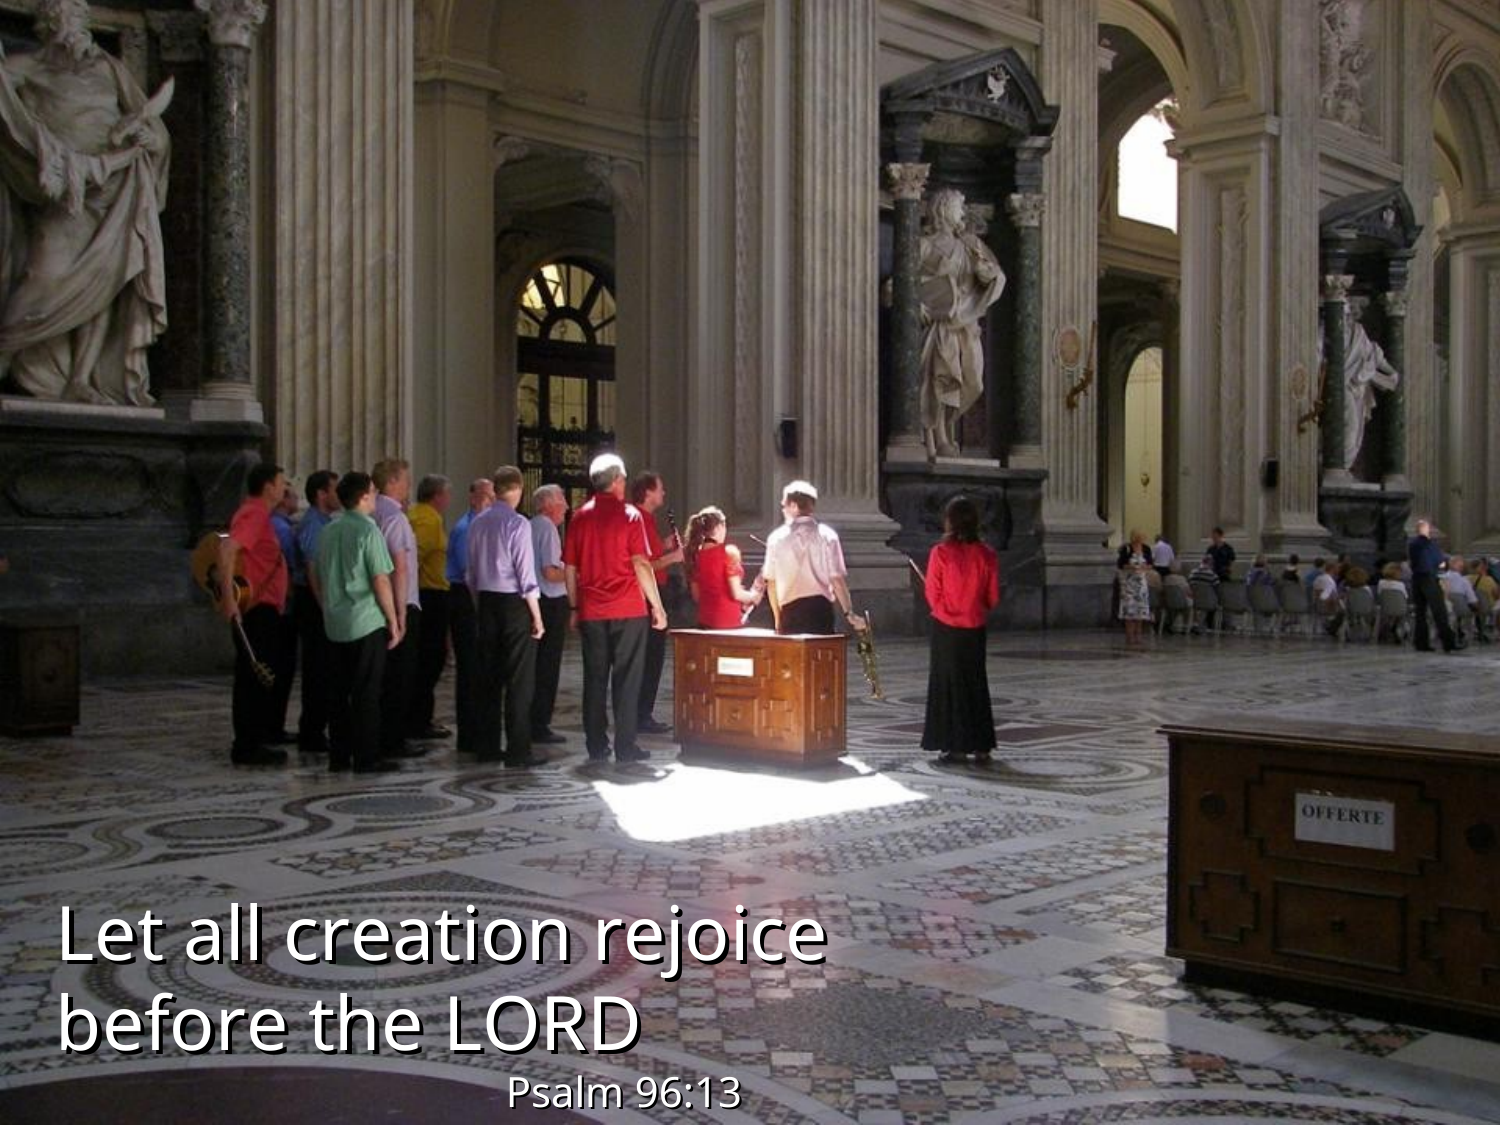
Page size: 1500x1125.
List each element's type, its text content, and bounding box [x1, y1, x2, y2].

text_box Let all creation rejoice before the LORD Psalm 96:13 [41, 877, 886, 1124]
picture [0, 0, 1500, 1125]
